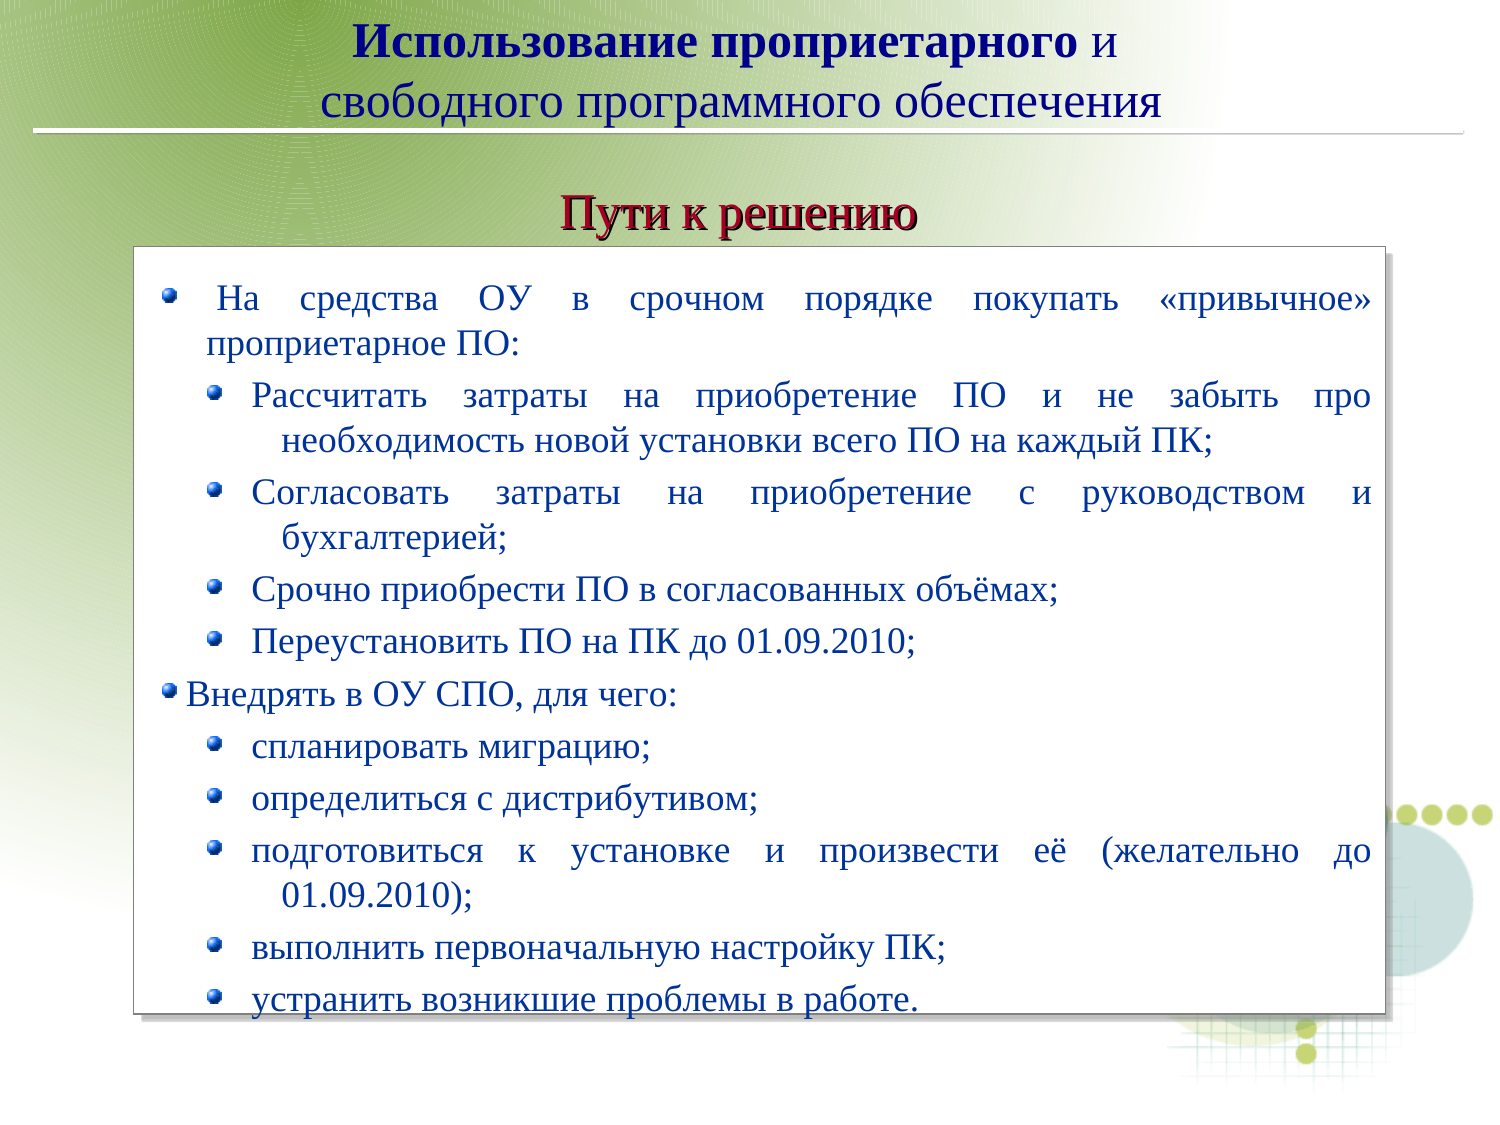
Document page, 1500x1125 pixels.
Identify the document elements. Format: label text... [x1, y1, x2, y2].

text_box На средства ОУ в срочном порядке покупать «привычное» проприетарное ПО: Рассчитать затраты на приобретение ПО и не забыть про необходимость новой установки всего ПО на каждый ПК; Согласовать затраты на приобретение с руководством и бухгалтерией; Срочно приобрести ПО в согласованных объёмах; Переустановить ПО на ПК до 01.09.2010; Внедрять в ОУ СПО, для чего: спланировать миграцию; определиться с дистрибутивом; подготовиться к установке и произвести её (желательно до 01.09.2010); выполнить первоначальную настройку ПК; устранить возникшие проблемы в работе. [147, 265, 1388, 1027]
picture [207, 482, 222, 497]
picture [1110, 718, 1500, 1098]
picture [207, 937, 222, 952]
picture [207, 385, 222, 400]
picture [207, 840, 222, 855]
picture [207, 736, 222, 751]
picture [162, 683, 177, 698]
picture [162, 288, 177, 303]
picture [207, 989, 222, 1004]
text_box Пути к решению [206, 170, 1270, 246]
picture [207, 788, 222, 803]
text_box [133, 246, 1386, 1015]
picture [207, 631, 222, 646]
picture [207, 579, 222, 594]
text_box Использование проприетарного и свободного программного обеспечения [0, 0, 1483, 136]
